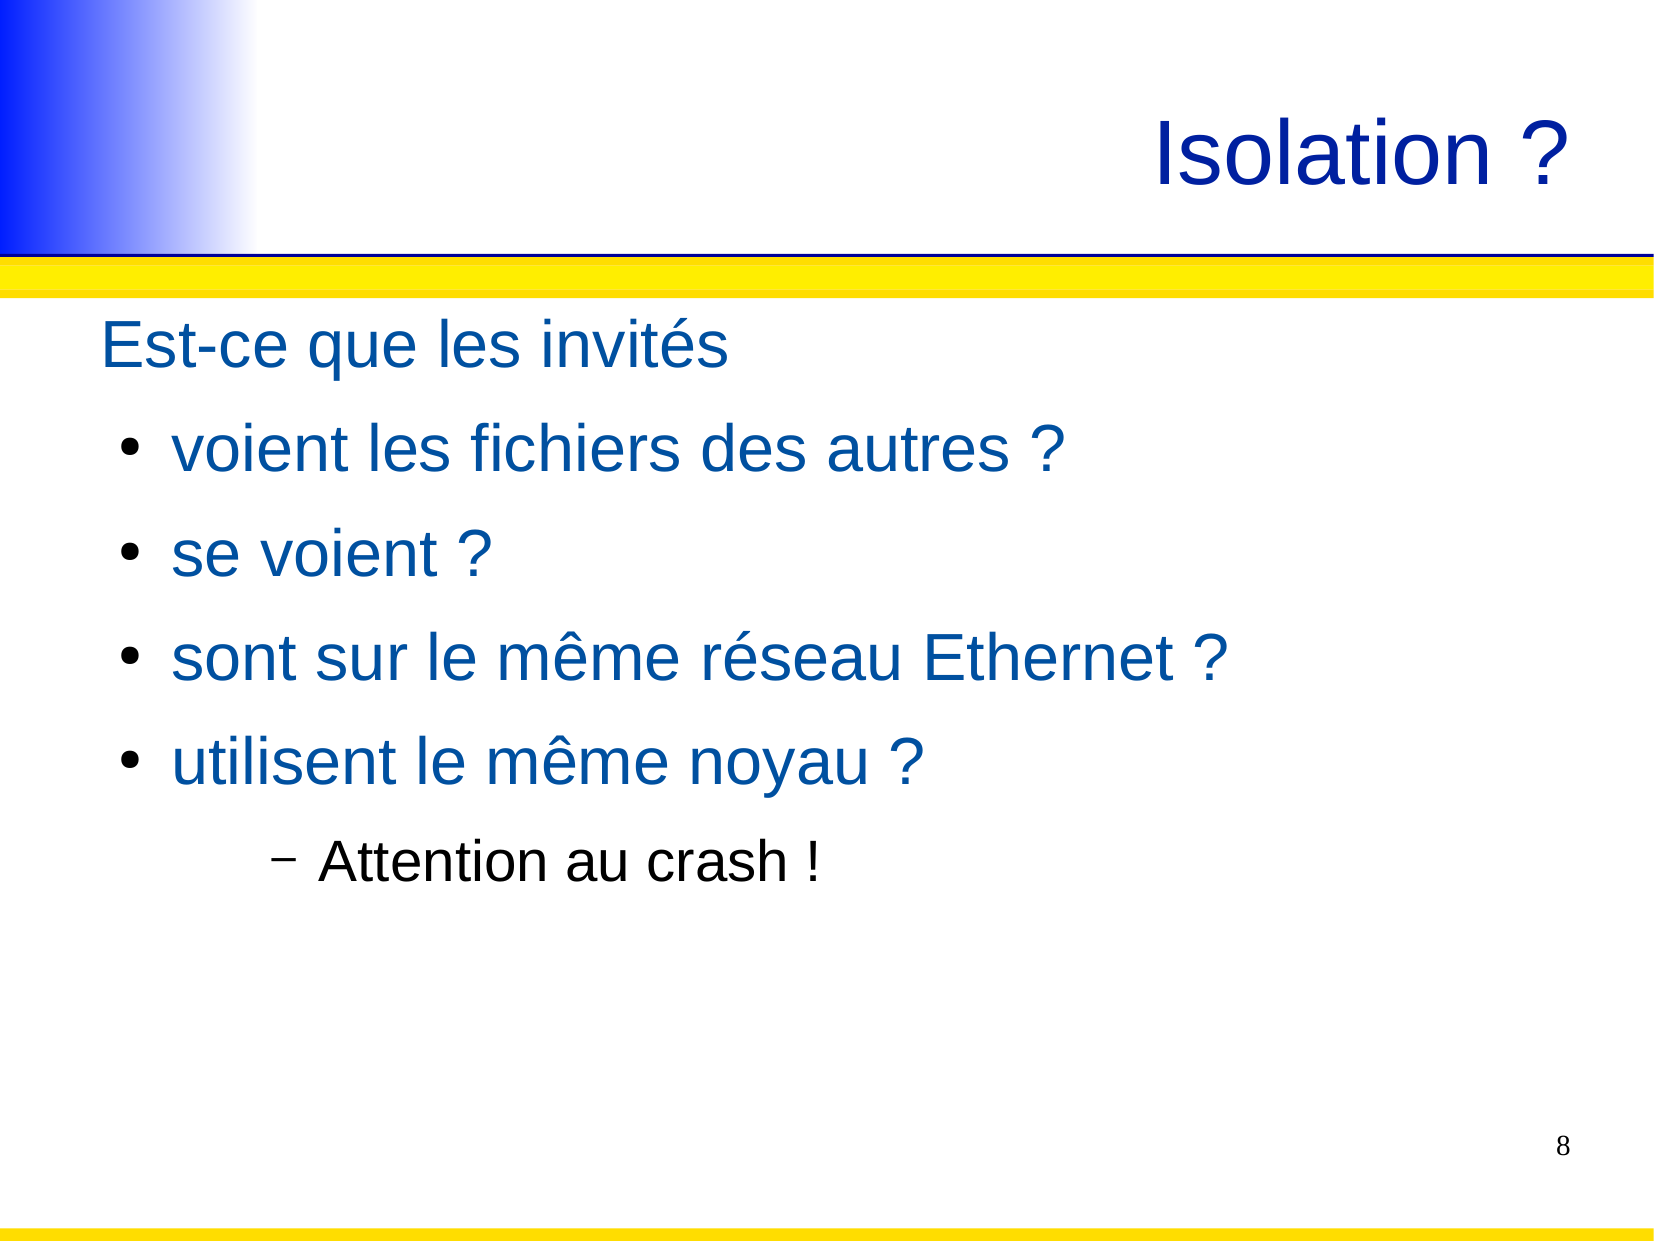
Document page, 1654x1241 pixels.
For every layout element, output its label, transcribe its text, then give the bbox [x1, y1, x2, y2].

title Isolation ? [372, 49, 1571, 257]
list Est-ce que les invités voient les fichiers des autres ? se voient ? sont sur le même réseau Ethernet ? utilisent le même noyau ? Attention au crash ! [82, 307, 1571, 1126]
